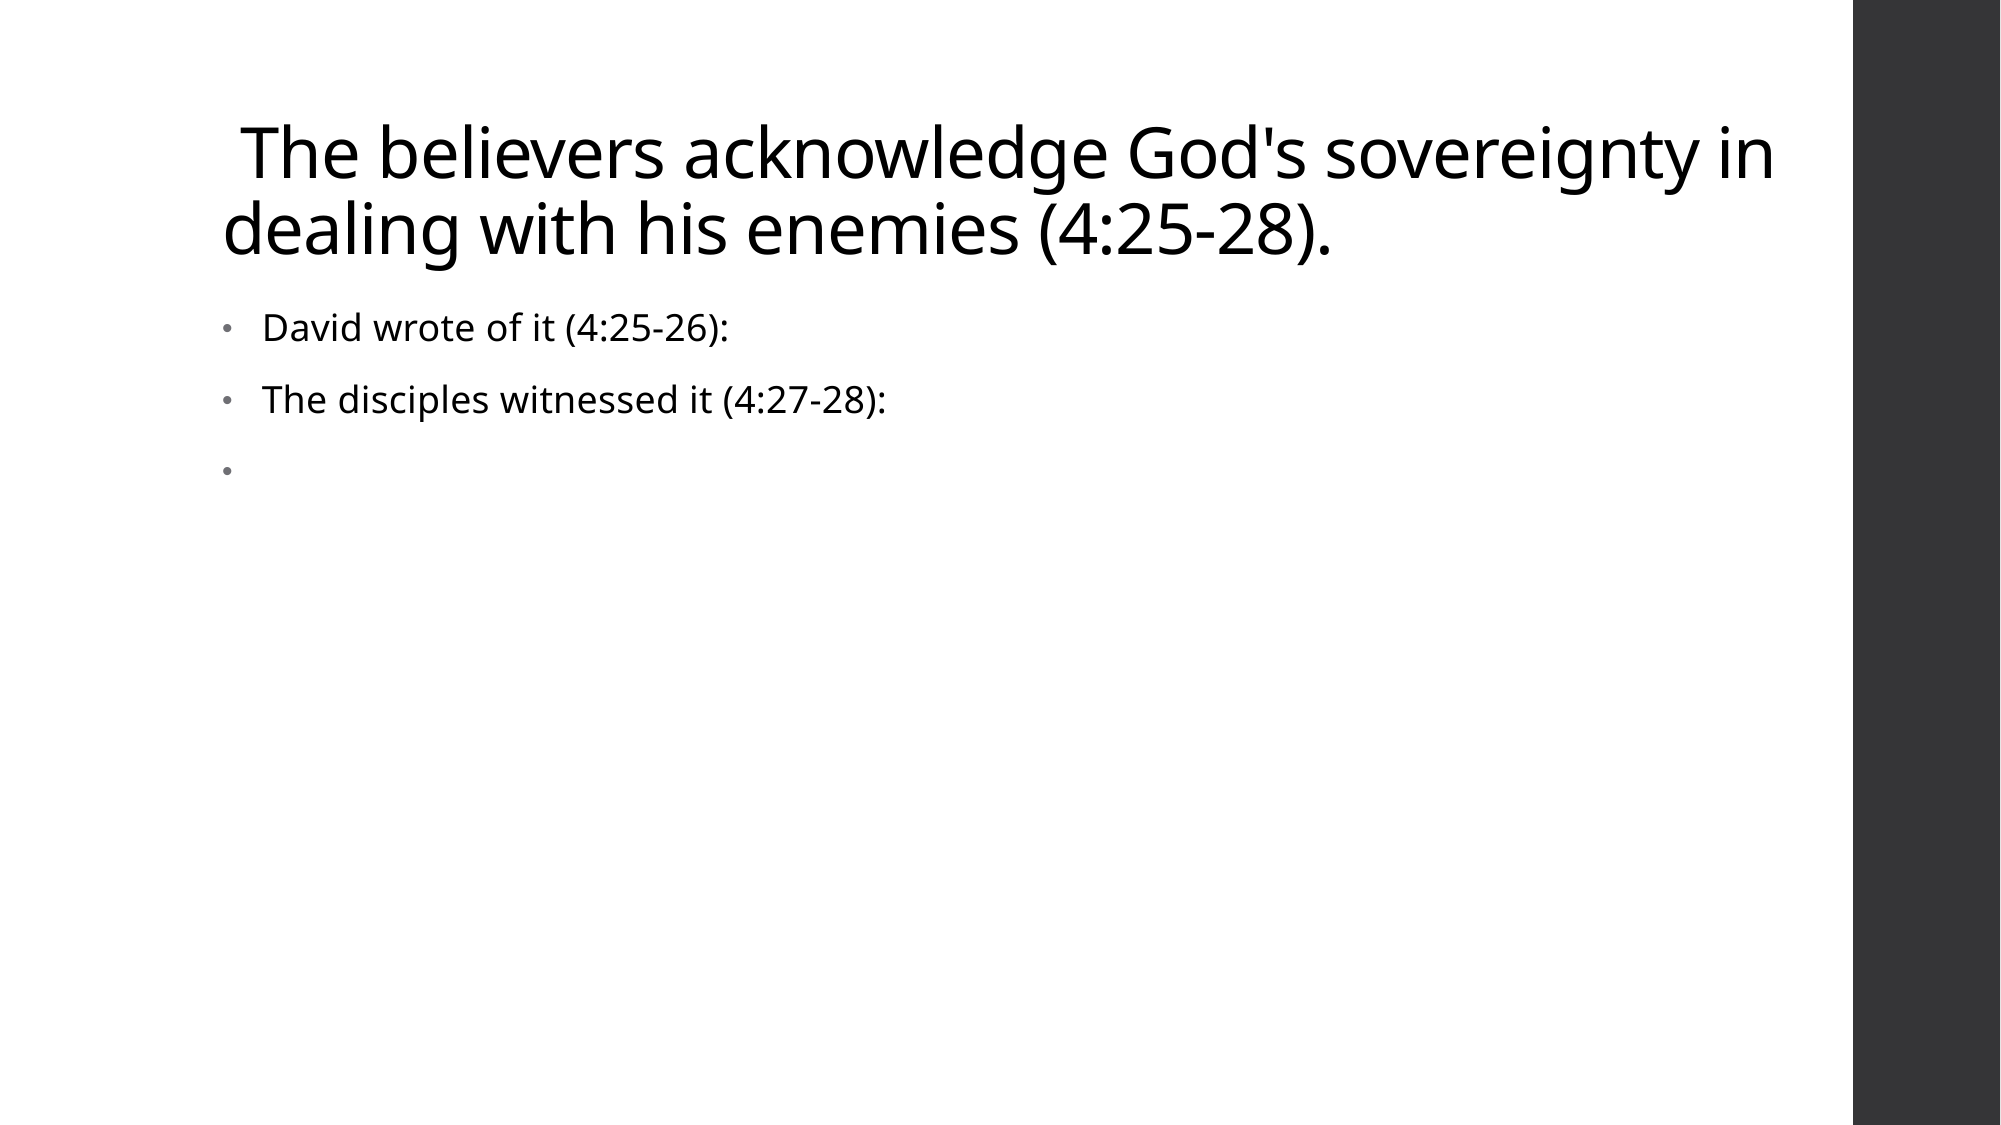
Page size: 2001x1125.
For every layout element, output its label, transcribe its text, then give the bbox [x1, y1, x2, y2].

title The believers acknowledge God's sovereignty in dealing with his enemies (4:25-28). [206, 60, 1797, 278]
list David wrote of it (4:25-26): The disciples witnessed it (4:27-28): [206, 299, 1617, 1014]
